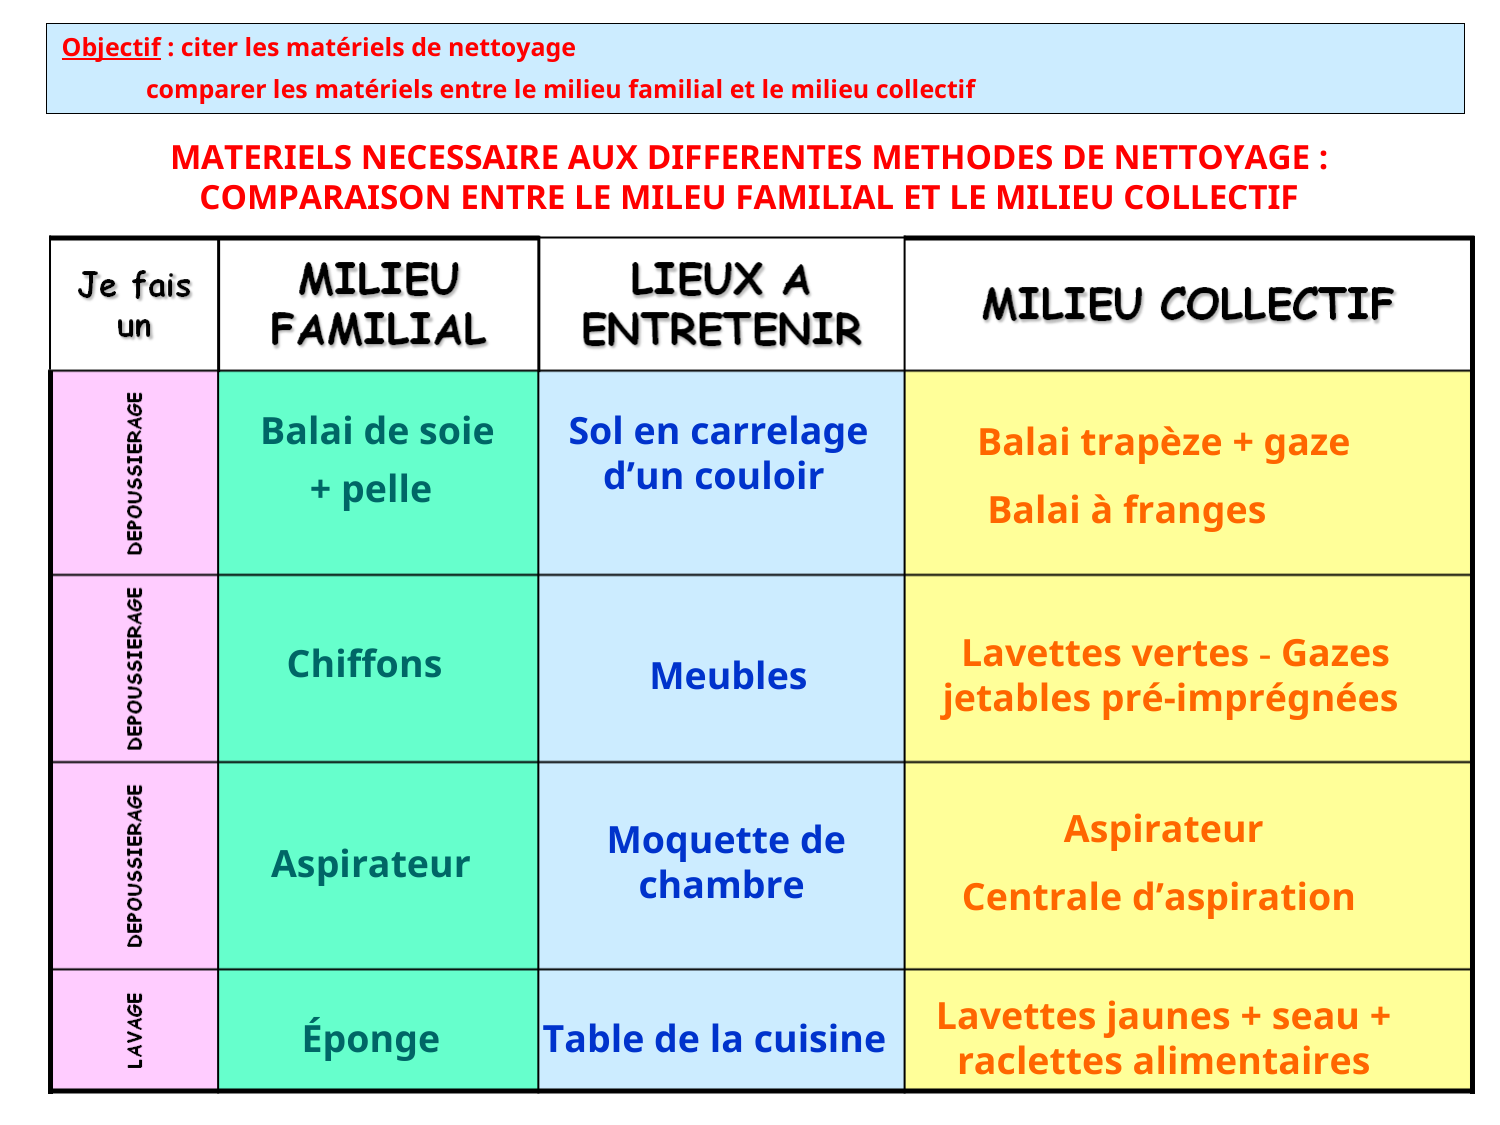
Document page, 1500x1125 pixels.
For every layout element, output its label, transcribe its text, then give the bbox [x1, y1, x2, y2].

text_box Moquette de chambre [539, 808, 915, 914]
text_box Aspirateur [222, 831, 530, 893]
text_box Lavettes jaunes + seau + raclettes alimentaires [913, 984, 1415, 1090]
text_box Chiffons [222, 632, 517, 694]
text_box Balai trapèze + gaze Balai à franges [913, 410, 1415, 539]
picture [38, 226, 1484, 1103]
text_box Meubles [527, 644, 940, 705]
text_box MATERIELS NECESSAIRE AUX DIFFERENTES METHODES DE NETTOYAGE : COMPARAISON ENTRE LE MILEU FAMILIAL ET LE MILIEU COLLECTIF [0, 128, 1500, 225]
text_box Lavettes vertes - Gazes jetables pré-imprégnées [925, 621, 1426, 727]
text_box Objectif : citer les matériels de nettoyage comparer les matériels entre le milieu familial et le milieu collectif [46, 23, 1465, 114]
text_box Sol en carrelage d’un couloir [549, 399, 888, 506]
text_box Aspirateur Centrale d’aspiration [913, 796, 1415, 926]
text_box Table de la cuisine [527, 1007, 903, 1069]
text_box Éponge [222, 1007, 527, 1069]
text_box Balai de soie + pelle [230, 399, 526, 521]
